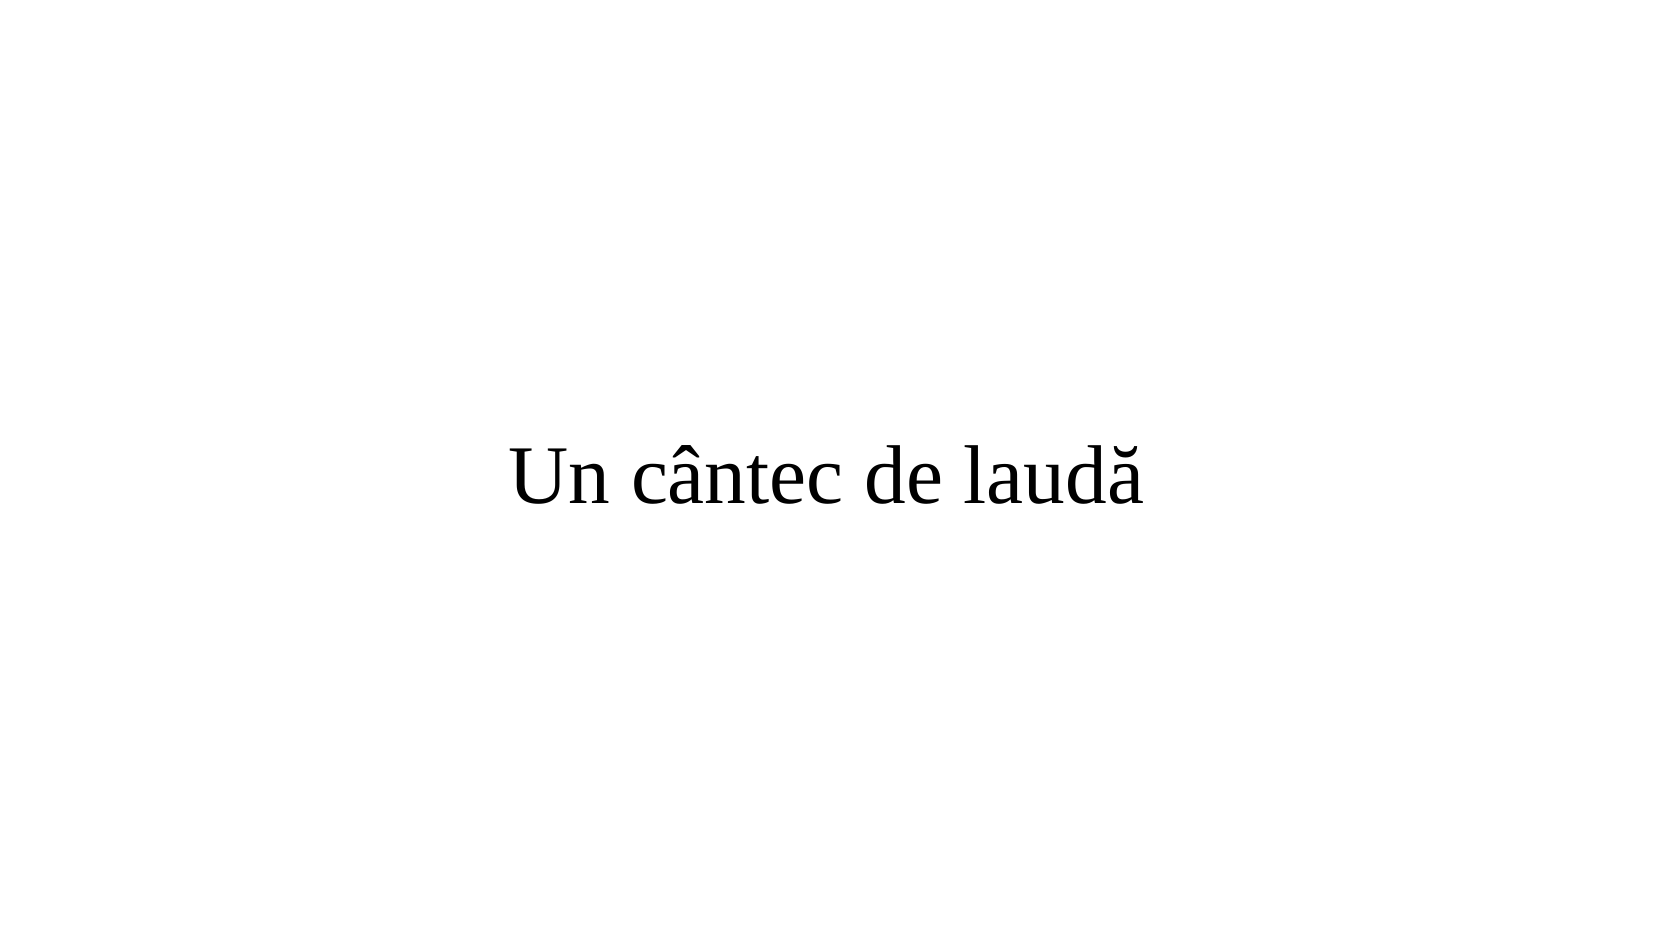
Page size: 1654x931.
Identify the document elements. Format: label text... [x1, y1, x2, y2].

title Un cântec de laudă [165, 420, 1489, 521]
